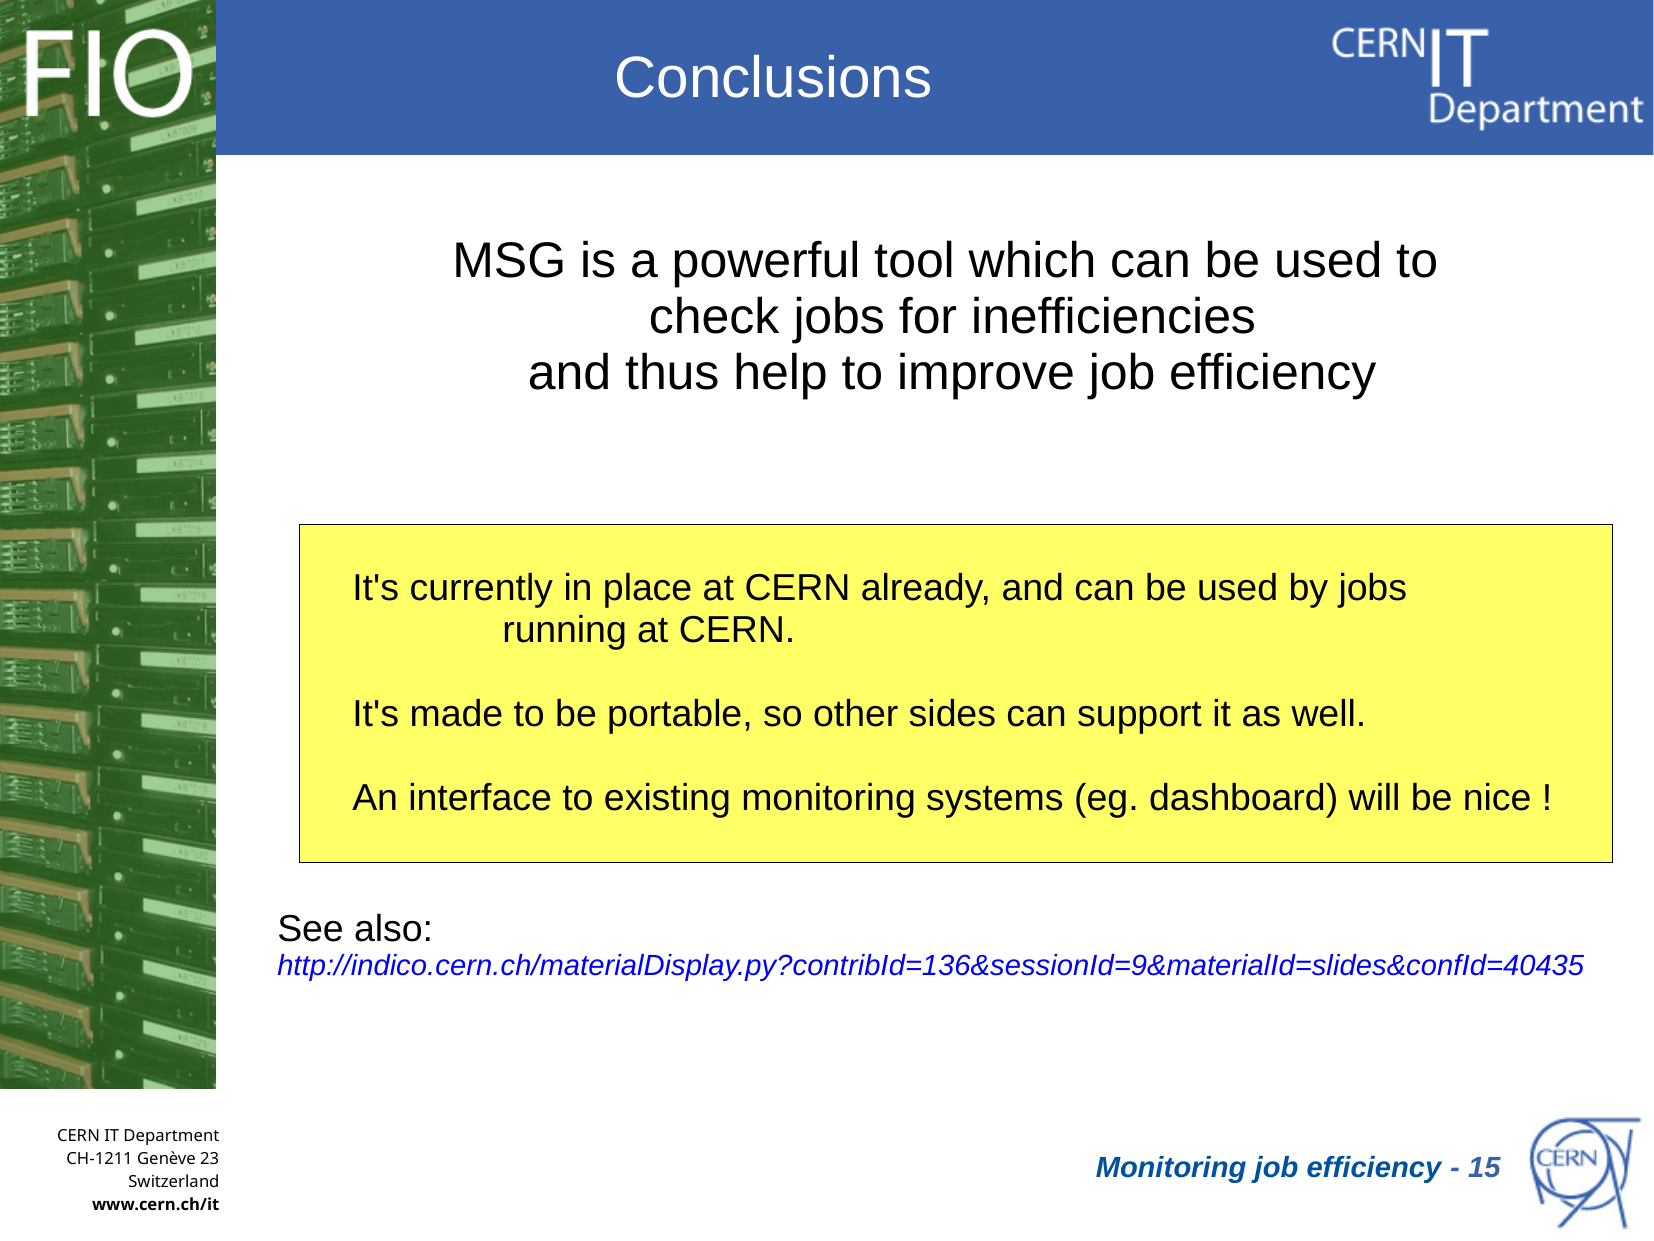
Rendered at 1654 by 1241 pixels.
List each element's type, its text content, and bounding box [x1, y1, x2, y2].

text_box [1566, 524, 1613, 863]
text_box [299, 524, 337, 863]
text_box MSG is a powerful tool which can be used to check jobs for inefficiencies and thus help to improve job efficiency It's currently in place at CERN already, and can be used by jobs running at CERN. It's made to be portable, so other sides can support it as well. An interface to existing monitoring systems (eg. dashboard) will be nice ! [337, 225, 1566, 900]
picture [1529, 1116, 1642, 1229]
picture [216, 0, 1654, 155]
text_box Conclusions [600, 37, 948, 118]
text_box See also: http://indico.cern.ch/materialDisplay.py?contribId=136&sessionId=9&materialId=slides&confId=40435 [262, 900, 1604, 990]
